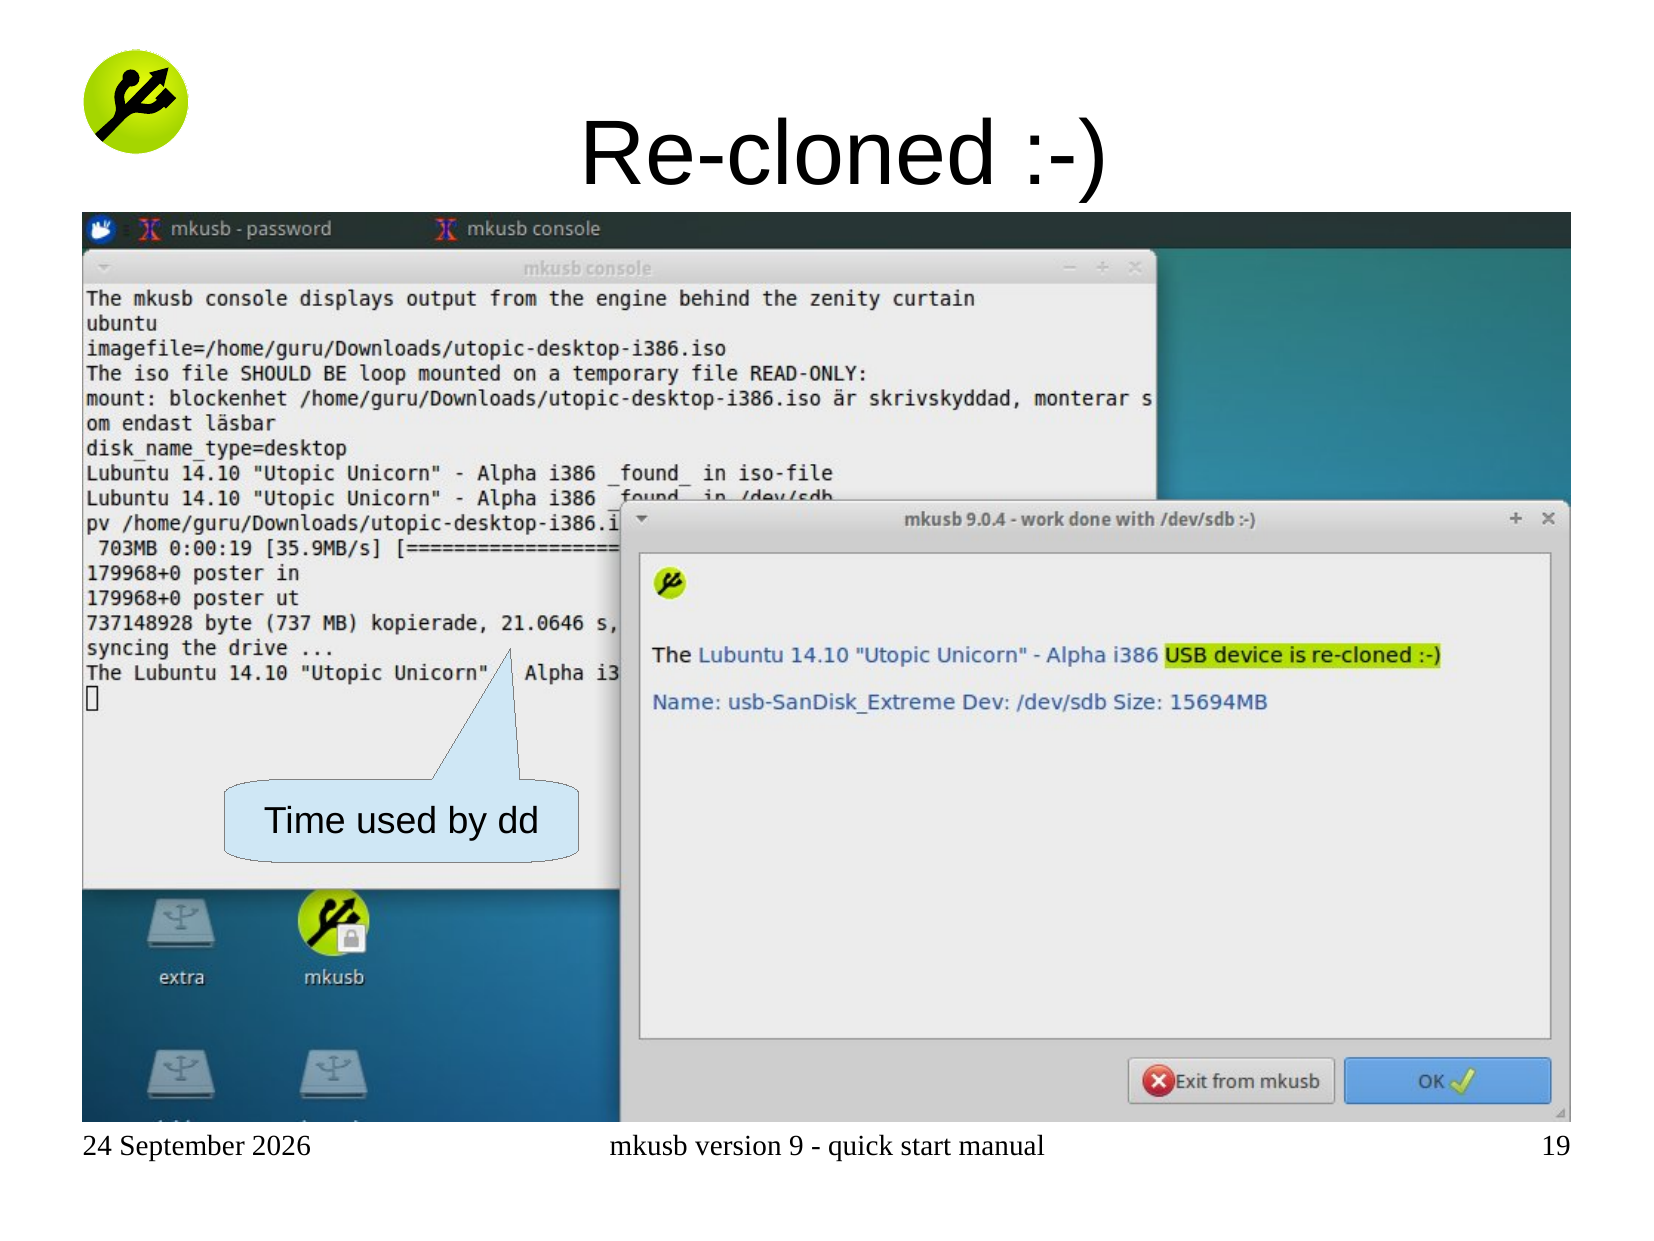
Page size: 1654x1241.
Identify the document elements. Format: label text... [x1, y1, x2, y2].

title Re-cloned :-) [129, 49, 1560, 212]
text_box Time used by dd [224, 648, 579, 863]
picture [82, 212, 1571, 1123]
